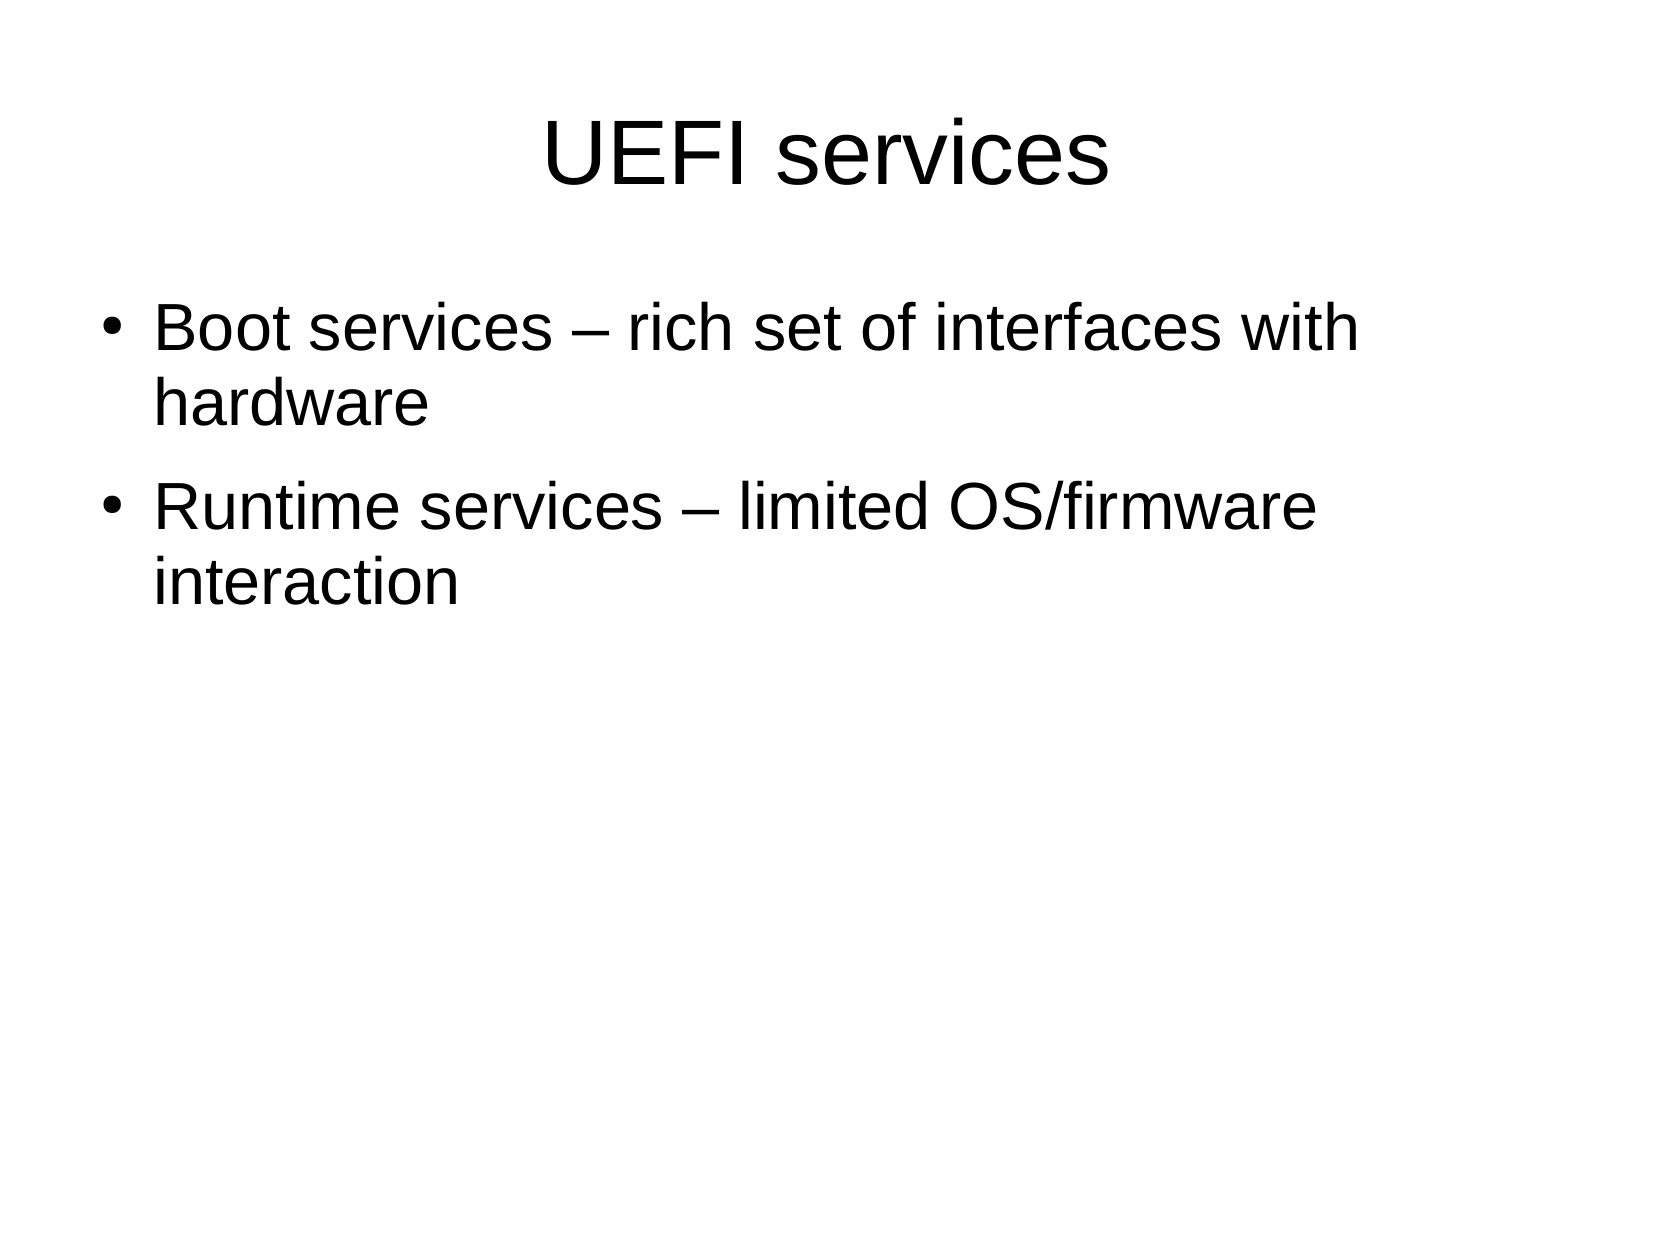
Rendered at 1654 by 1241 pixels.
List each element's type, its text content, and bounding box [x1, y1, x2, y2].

list Boot services – rich set of interfaces with hardware Runtime services – limited OS/firmware interaction [82, 290, 1571, 1109]
title UEFI services [82, 49, 1571, 257]
